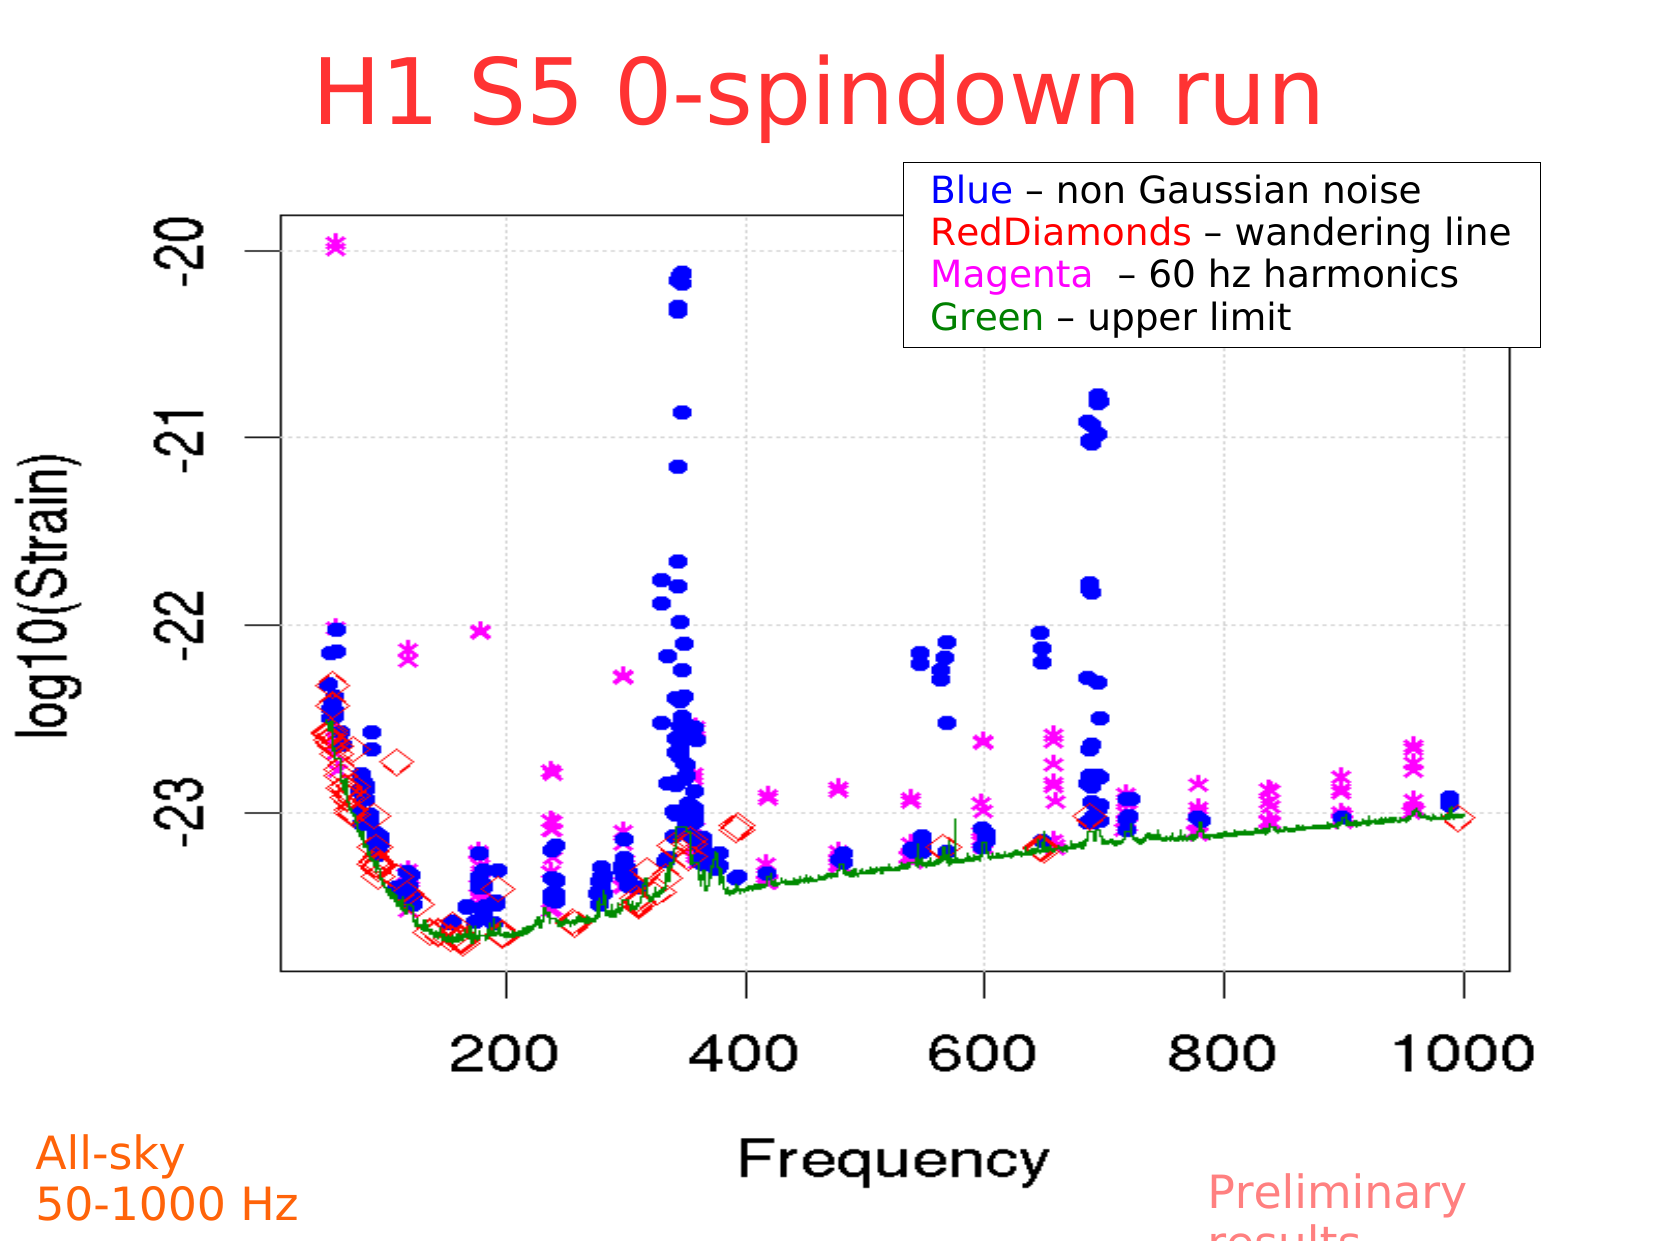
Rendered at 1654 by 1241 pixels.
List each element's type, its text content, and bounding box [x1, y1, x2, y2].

picture [1234, 1237, 1247, 1241]
text_box Preliminary results [1192, 1159, 1644, 1228]
text_box All-sky 50-1000 Hz [20, 1120, 388, 1241]
text_box Blue – non Gaussian noise RedDiamonds – wandering line Magenta – 60 hz harmonics Green – upper limit [903, 162, 1541, 348]
picture [1314, 1228, 1323, 1241]
title H1 S5 0-spindown run [258, 37, 1382, 150]
picture [0, 0, 1654, 1241]
